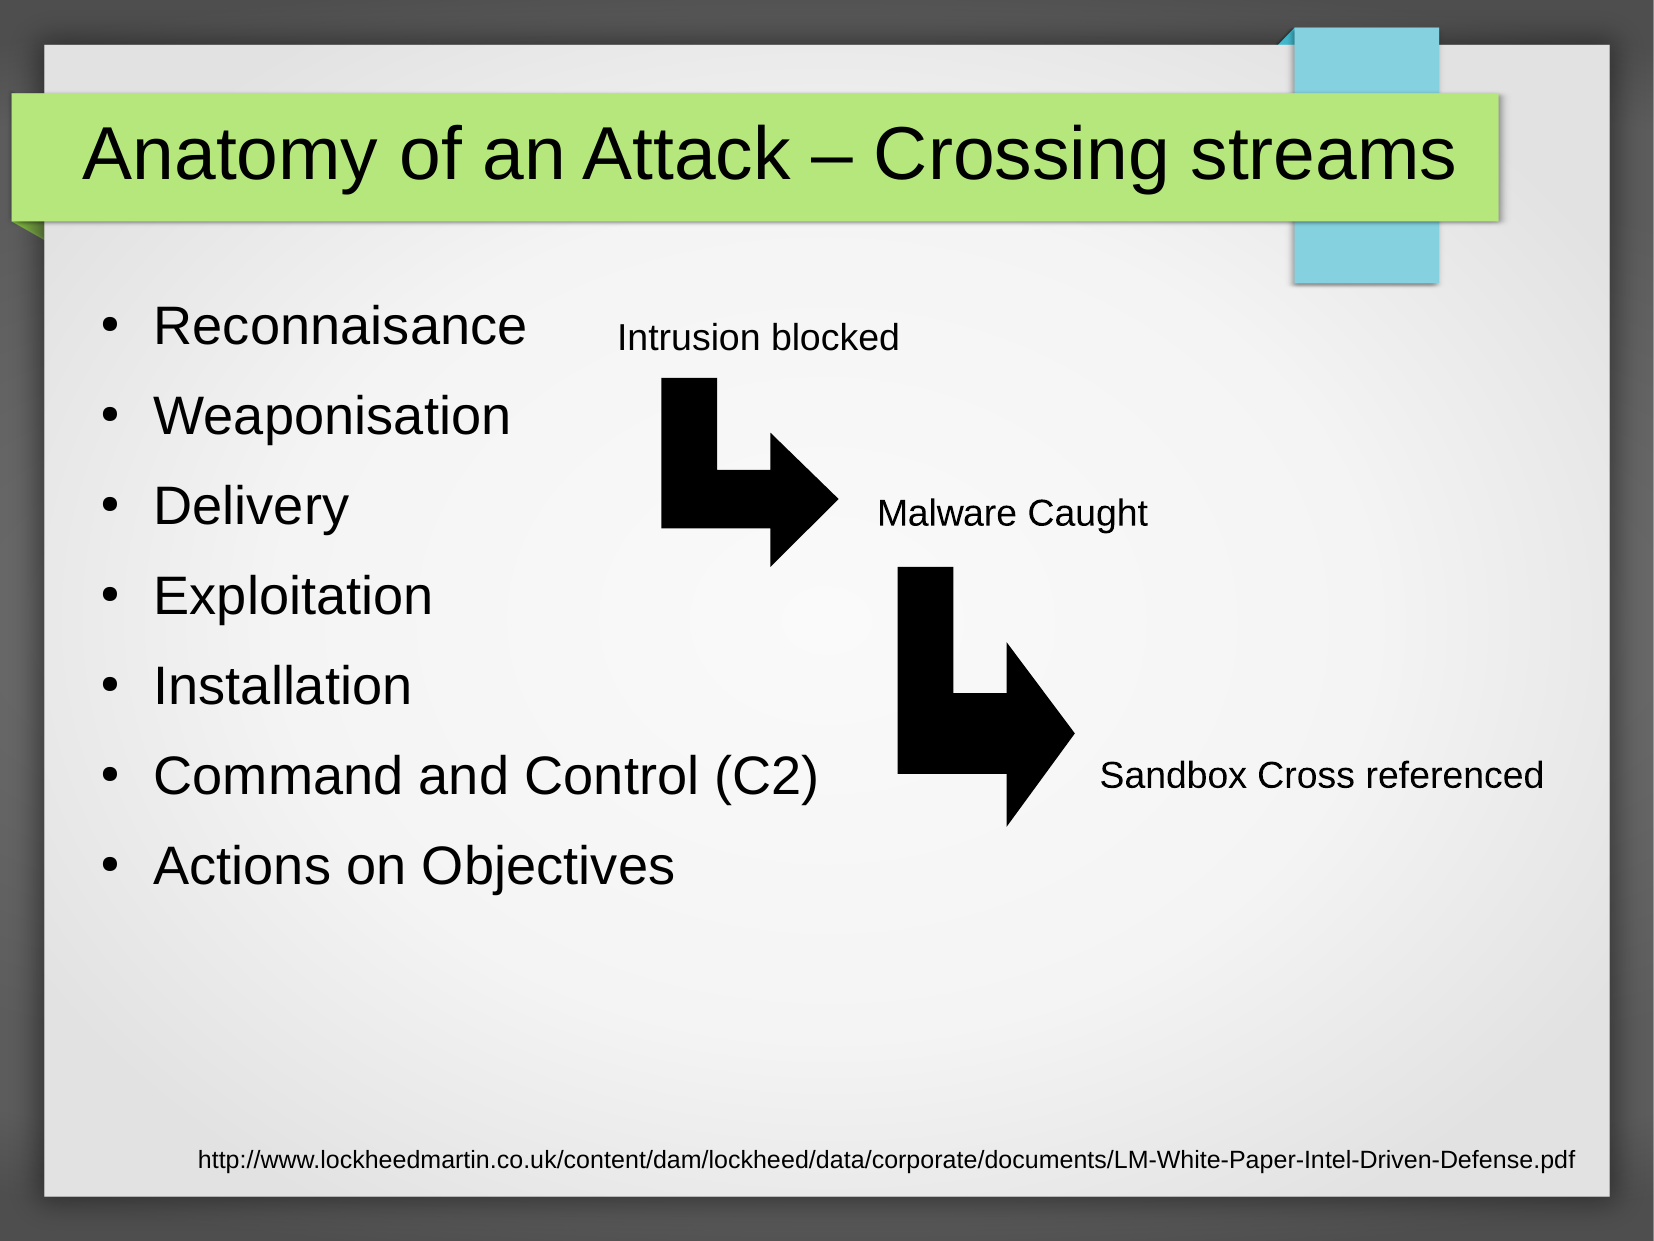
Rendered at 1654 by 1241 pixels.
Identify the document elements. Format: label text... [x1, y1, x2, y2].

text_box [986, 505, 996, 526]
text_box [1126, 767, 1146, 789]
picture [0, 0, 1654, 1241]
text_box [1101, 761, 1123, 789]
text_box Intrusion blocked [602, 309, 915, 367]
text_box http://www.lockheedmartin.co.uk/content/dam/lockheed/data/corporate/documents/LM-White-Paper-Intel-Driven-Defense.pdf [183, 1138, 1595, 1182]
text_box [964, 505, 984, 527]
text_box [1444, 767, 1462, 789]
text_box [936, 505, 964, 526]
text_box [1147, 767, 1164, 788]
text_box [1259, 761, 1283, 789]
text_box [1399, 760, 1410, 788]
text_box [1189, 760, 1206, 789]
text_box [1228, 767, 1247, 788]
text_box [1209, 767, 1227, 789]
text_box [661, 377, 839, 567]
text_box [1379, 767, 1398, 789]
text_box [1432, 767, 1442, 788]
text_box [997, 505, 1016, 527]
text_box [1138, 501, 1148, 526]
text_box [1298, 767, 1316, 789]
text_box [1465, 767, 1482, 788]
text_box [1367, 767, 1378, 788]
text_box [1029, 499, 1054, 527]
text_box [1056, 505, 1076, 527]
text_box [1485, 767, 1502, 789]
text_box [897, 566, 1075, 827]
text_box [1525, 760, 1542, 789]
text_box [1337, 767, 1354, 789]
list Reconnaisance Weaponisation Delivery Exploitation Installation Command and Control (C2) Actions on Objectives [82, 295, 827, 1099]
text_box [1504, 767, 1522, 789]
title Anatomy of an Attack – Crossing streams [82, 94, 1489, 213]
text_box [1119, 498, 1136, 526]
text_box [1410, 767, 1429, 789]
text_box [1167, 760, 1185, 789]
text_box [1286, 767, 1297, 788]
text_box [931, 498, 935, 526]
text_box [1318, 767, 1335, 789]
text_box [1097, 505, 1115, 534]
text_box [880, 499, 906, 526]
text_box [909, 505, 929, 527]
text_box [1077, 505, 1094, 527]
